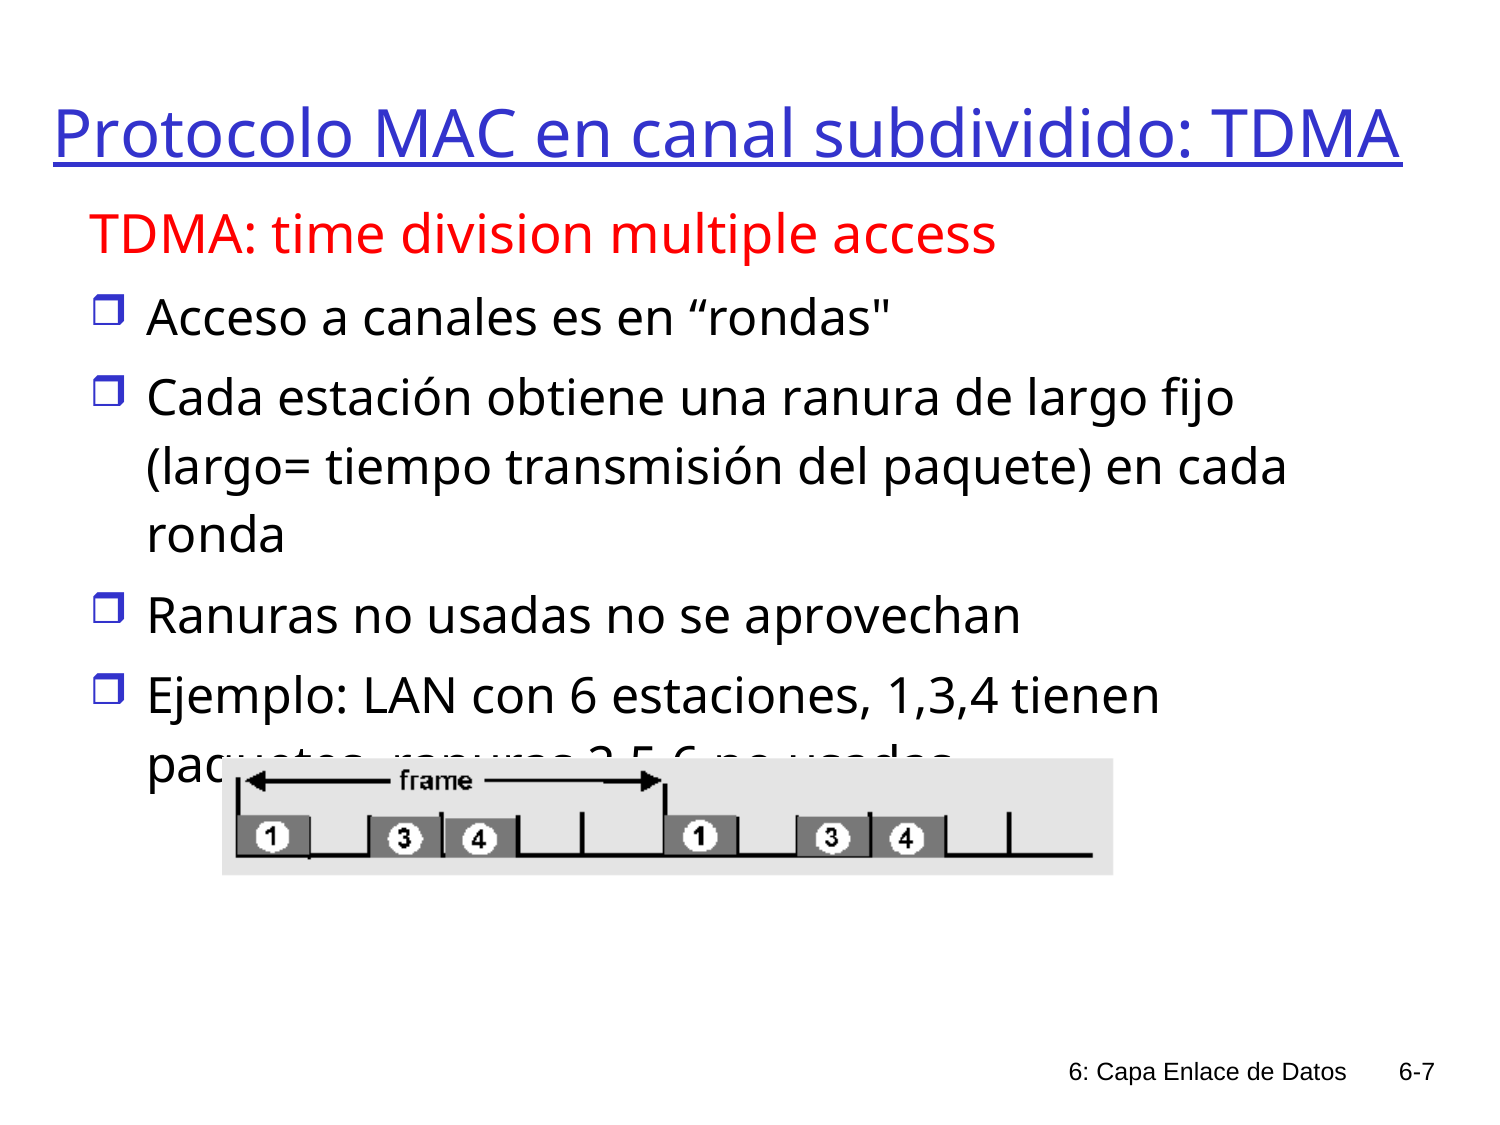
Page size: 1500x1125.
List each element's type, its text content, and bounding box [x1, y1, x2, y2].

picture [222, 757, 1115, 877]
list TDMA: time division multiple access Acceso a canales es en “rondas" Cada estación obtiene una ranura de largo fijo (largo= tiempo transmisión del paquete) en cada ronda Ranuras no usadas no se aprovechan Ejemplo: LAN con 6 estaciones, 1,3,4 tienen paquetes, ranuras 2,5,6 no usadas [75, 187, 1351, 951]
title Protocolo MAC en canal subdividido: TDMA [37, 37, 1454, 225]
